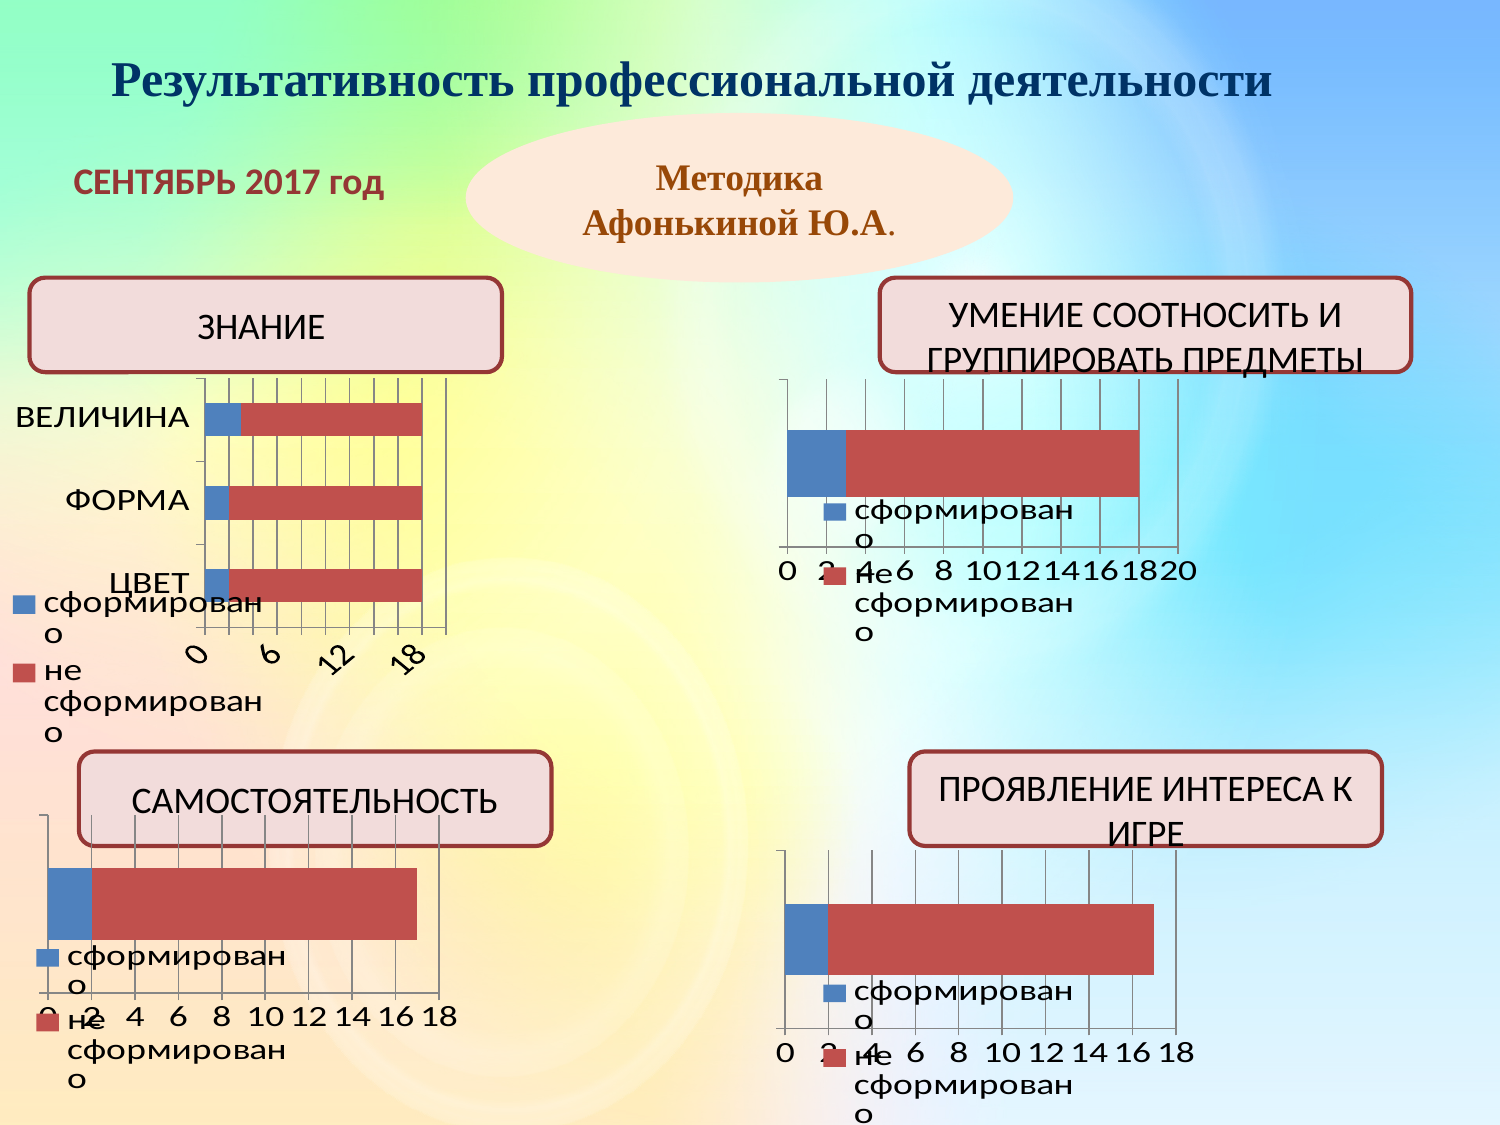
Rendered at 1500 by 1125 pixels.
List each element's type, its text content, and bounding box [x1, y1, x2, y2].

text_box САМОСТОЯТЕЛЬНОСТЬ [78, 757, 552, 810]
chart [24, 810, 1498, 1125]
text_box УМЕНИЕ СООТНОСИТЬ И ГРУППИРОВАТЬ ПРЕДМЕТЫ [879, 277, 1412, 373]
text_box Результативность профессиональной деятельности [58, 39, 1418, 116]
text_box ЗНАНИЕ [29, 277, 502, 372]
chart [763, 375, 1500, 655]
text_box СЕНТЯБРЬ 2017 год [58, 149, 408, 210]
text_box ПРОЯВЛЕНИЕ ИНТЕРЕСА К ИГРЕ [909, 751, 1383, 845]
chart [0, 372, 750, 757]
text_box Методика Афонькиной Ю.А. [467, 115, 1012, 281]
